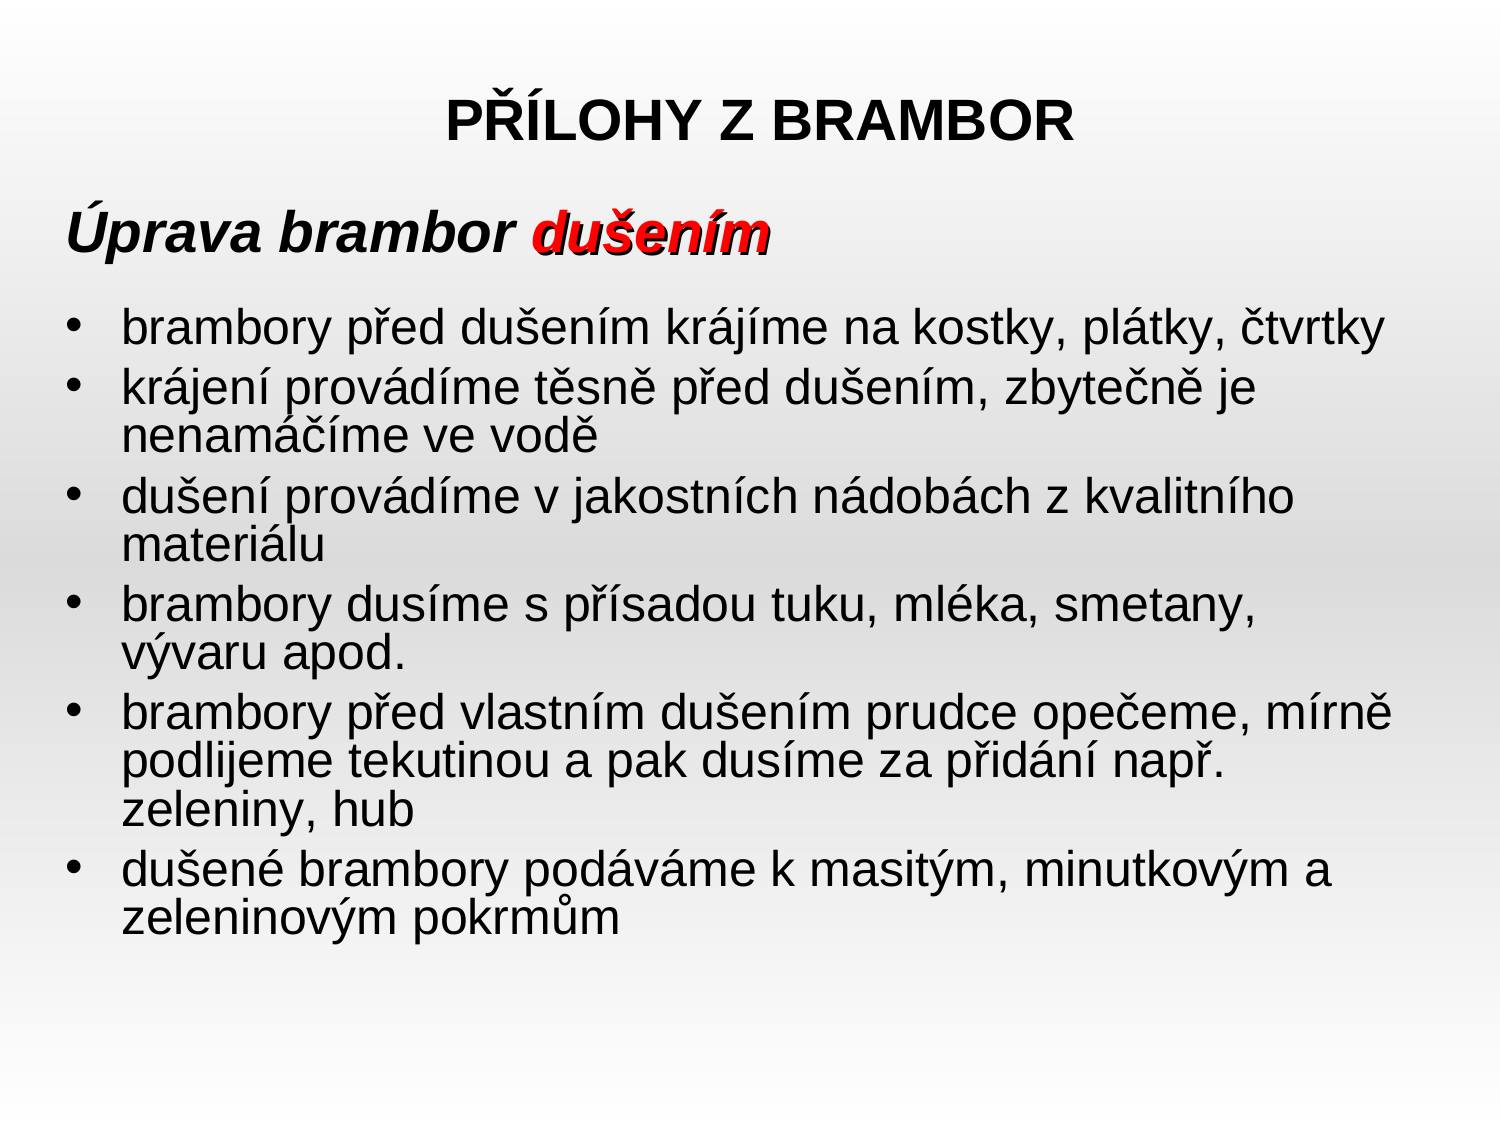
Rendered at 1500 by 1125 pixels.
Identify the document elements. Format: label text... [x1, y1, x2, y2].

title PŘÍLOHY Z BRAMBOR [75, 45, 1426, 176]
list Úprava brambor dušením brambory před dušením krájíme na kostky, plátky, čtvrtky krájení provádíme těsně před dušením, zbytečně je nenamáčíme ve vodě dušení provádíme v jakostních nádobách z kvalitního materiálu brambory dusíme s přísadou tuku, mléka, smetany, vývaru apod. brambory před vlastním dušením prudce opečeme, mírně podlijeme tekutinou a pak dusíme za přidání např. zeleniny, hub dušené brambory podáváme k masitým, minutkovým a zeleninovým pokrmům [49, 199, 1425, 1063]
